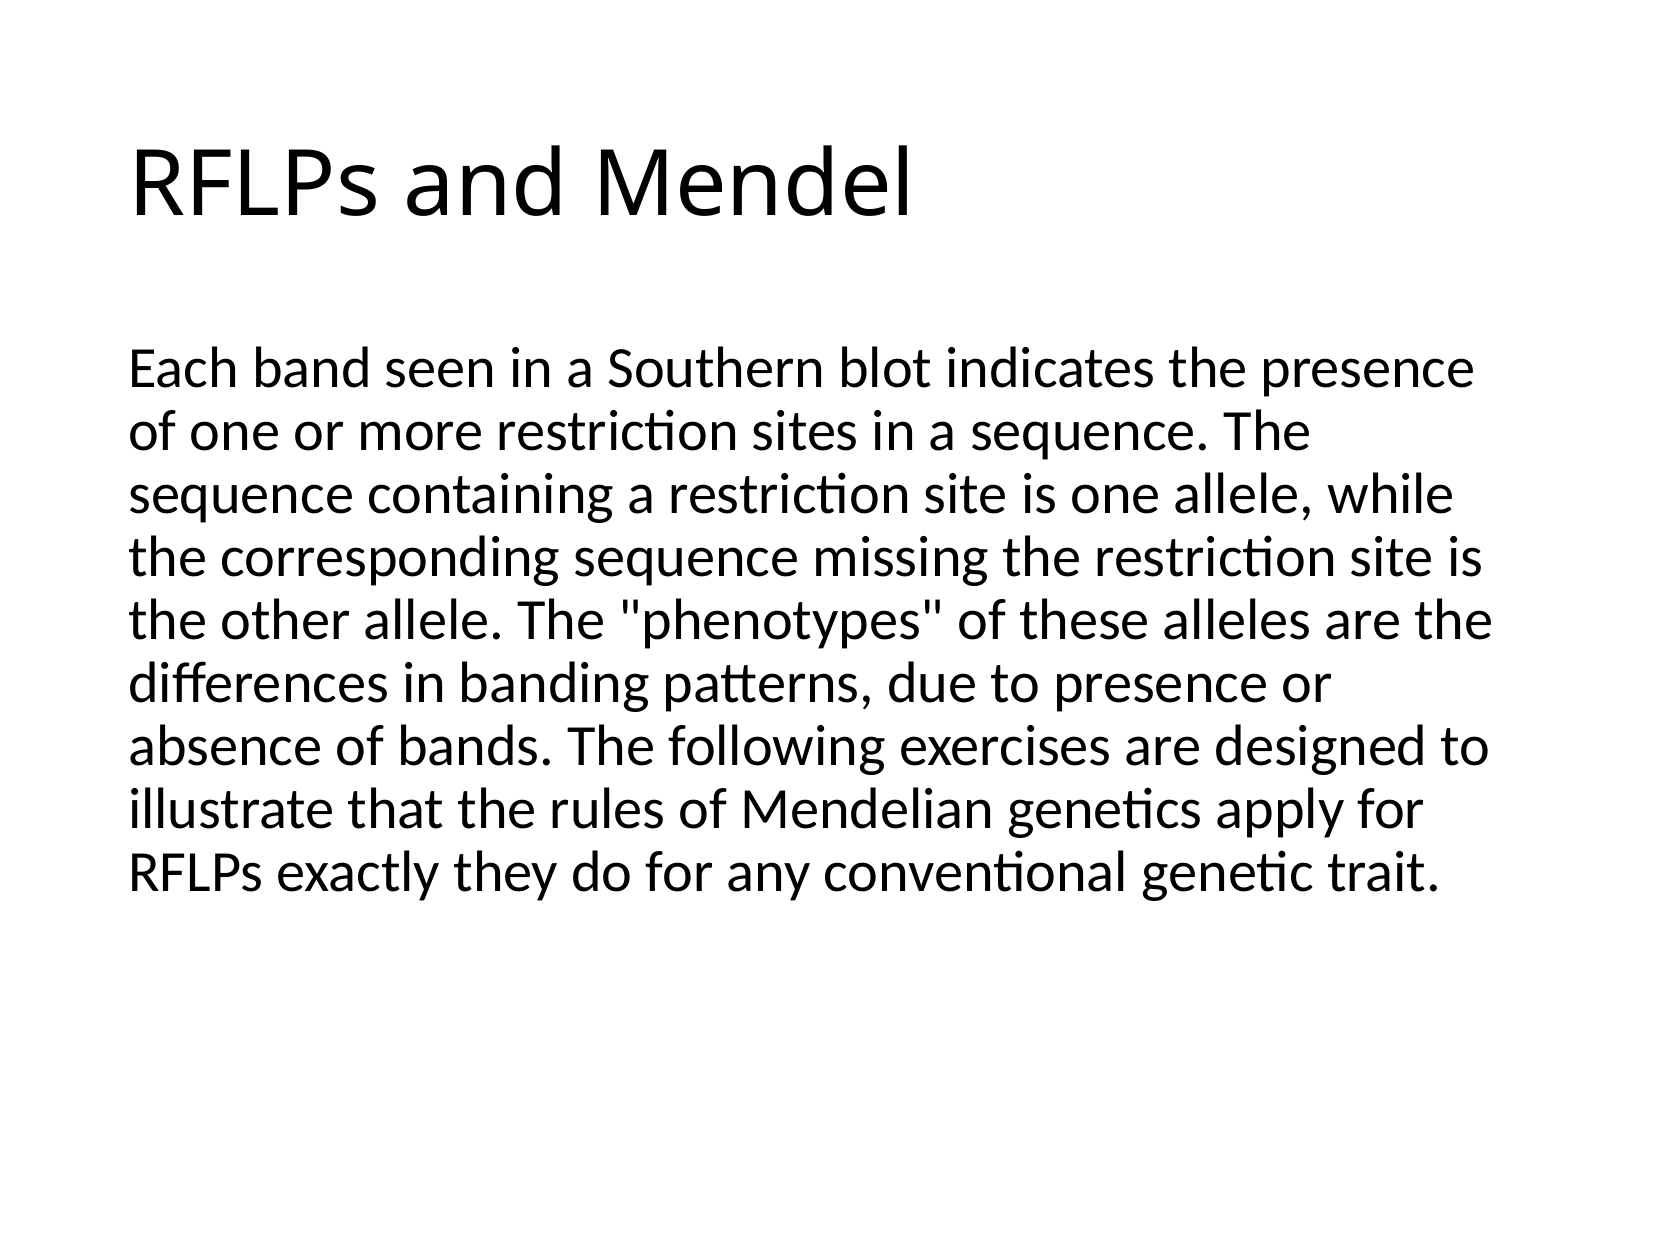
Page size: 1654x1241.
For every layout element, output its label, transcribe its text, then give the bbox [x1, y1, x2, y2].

text_box Each band seen in a Southern blot indicates the presence of one or more restriction sites in a sequence. The sequence containing a restriction site is one allele, while the corresponding sequence missing the restriction site is the other allele. The "phenotypes" of these alleles are the differences in banding patterns, due to presence or absence of bands. The following exercises are designed to illustrate that the rules of Mendelian genetics apply for RFLPs exactly they do for any conventional genetic trait. [113, 330, 1539, 1116]
text_box RFLPs and Mendel [113, 65, 1539, 305]
